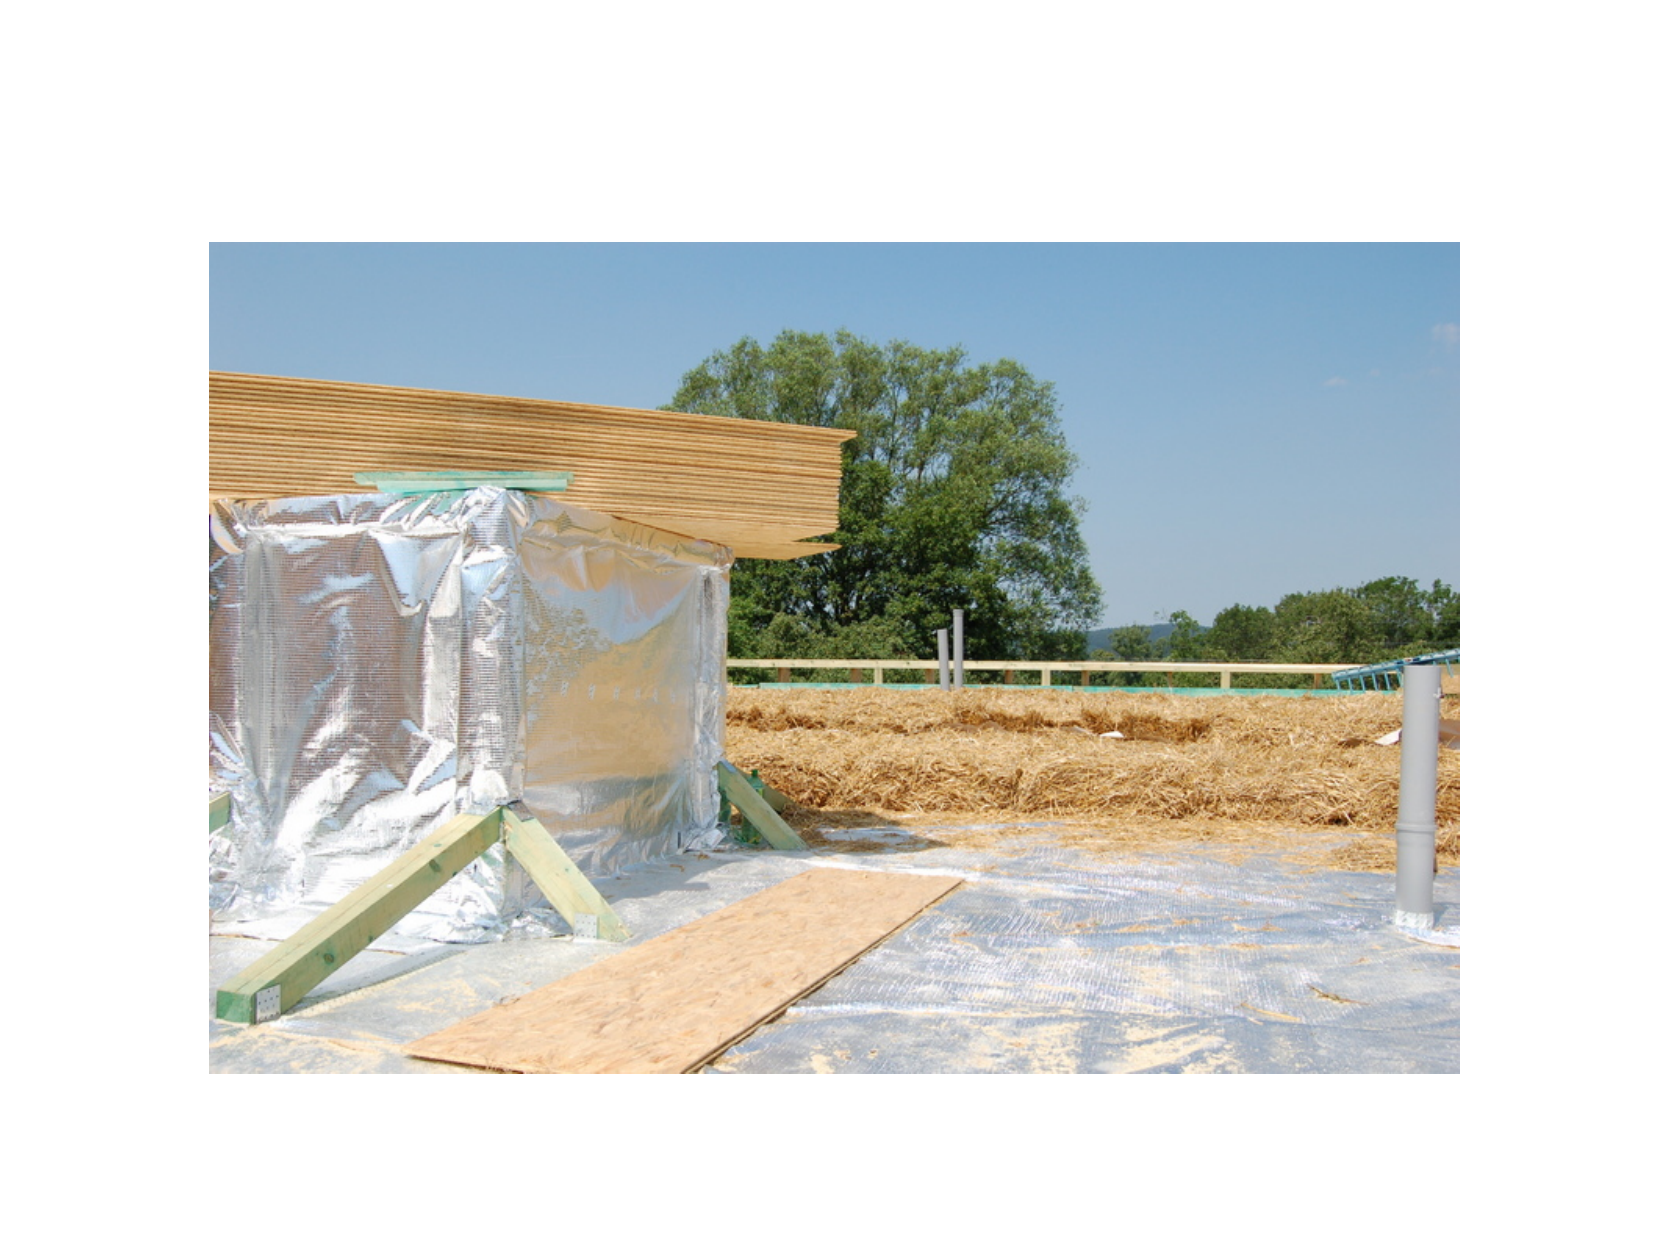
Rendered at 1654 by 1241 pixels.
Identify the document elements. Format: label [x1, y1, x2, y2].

picture [209, 242, 1460, 1074]
